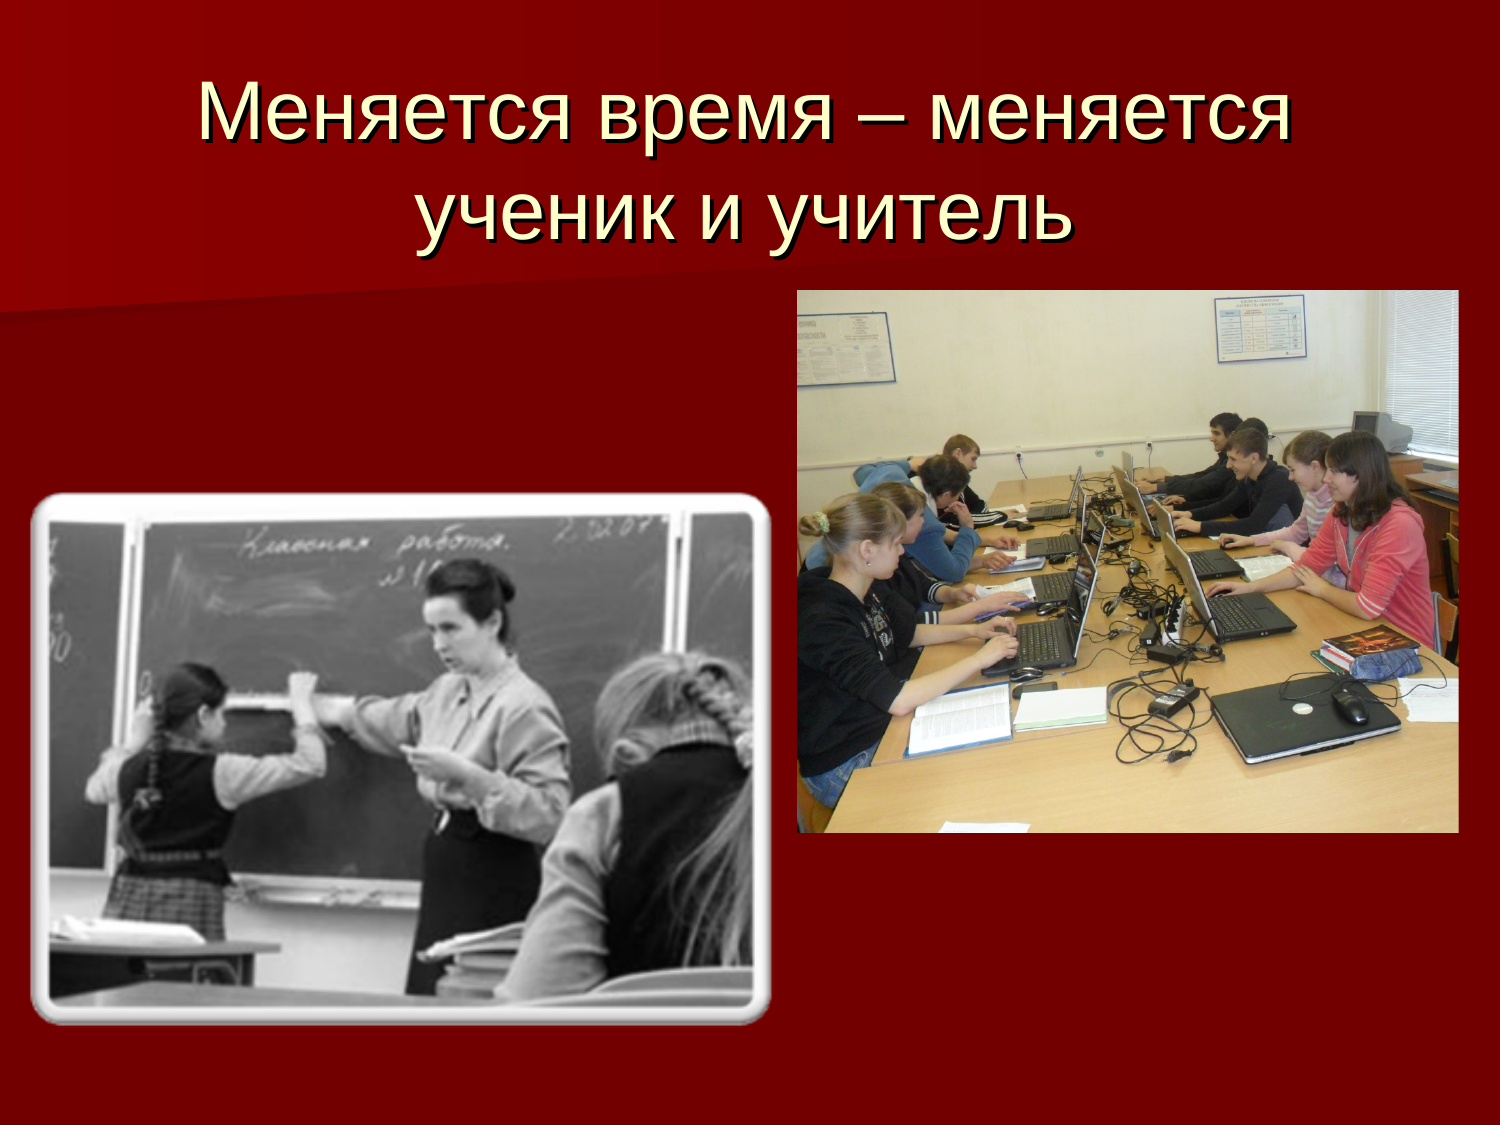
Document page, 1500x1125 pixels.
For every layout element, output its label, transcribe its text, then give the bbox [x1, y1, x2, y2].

title Меняется время – меняется ученик и учитель [64, 45, 1426, 268]
picture [797, 290, 1459, 833]
picture [29, 491, 774, 1028]
